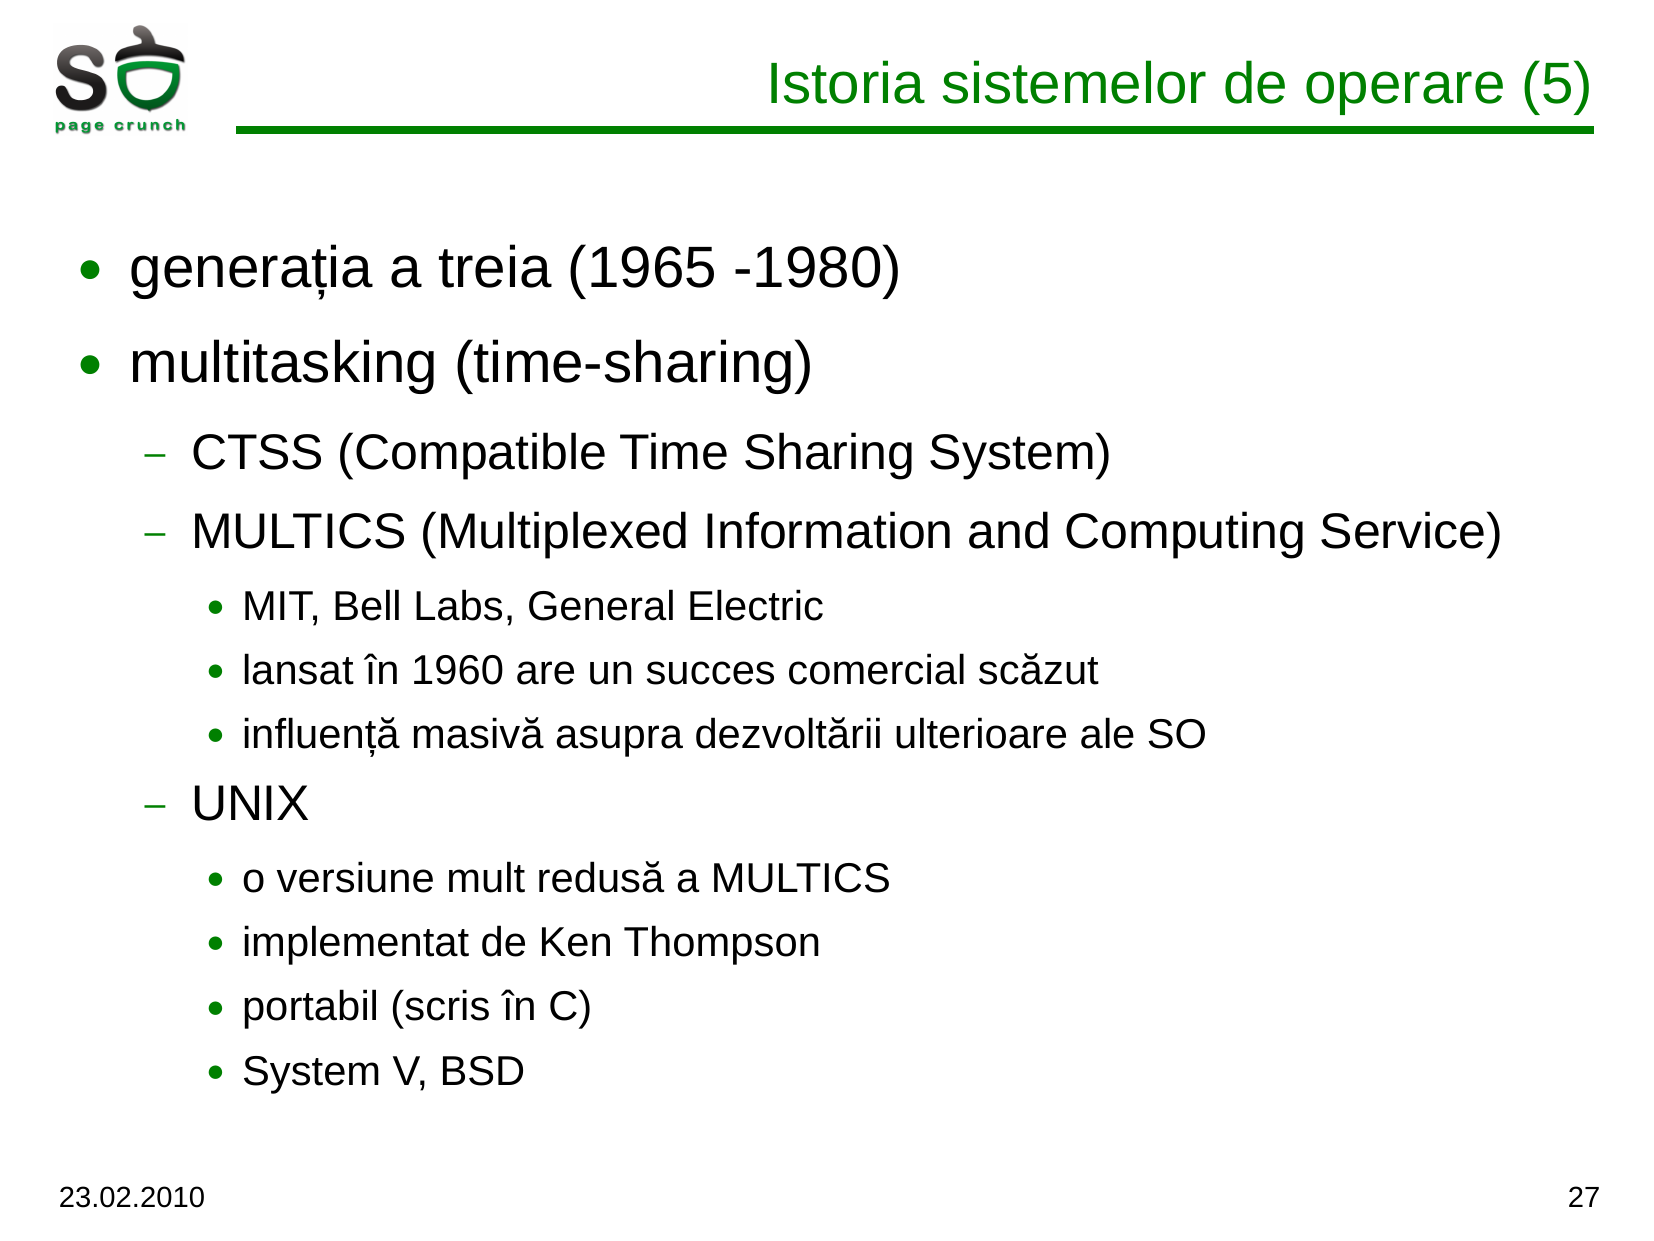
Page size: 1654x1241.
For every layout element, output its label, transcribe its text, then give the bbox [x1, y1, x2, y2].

title Istoria sistemelor de operare (5) [236, 49, 1595, 119]
picture [53, 23, 188, 136]
list generația a treia (1965 -1980) multitasking (time-sharing) CTSS (Compatible Time Sharing System) MULTICS (Multiplexed Information and Computing Service) MIT, Bell Labs, General Electric lansat în 1960 are un succes comercial scăzut influență masivă asupra dezvoltării ulterioare ale SO UNIX o versiune mult redusă a MULTICS implementat de Ken Thompson portabil (scris în C) System V, BSD [59, 177, 1595, 1152]
